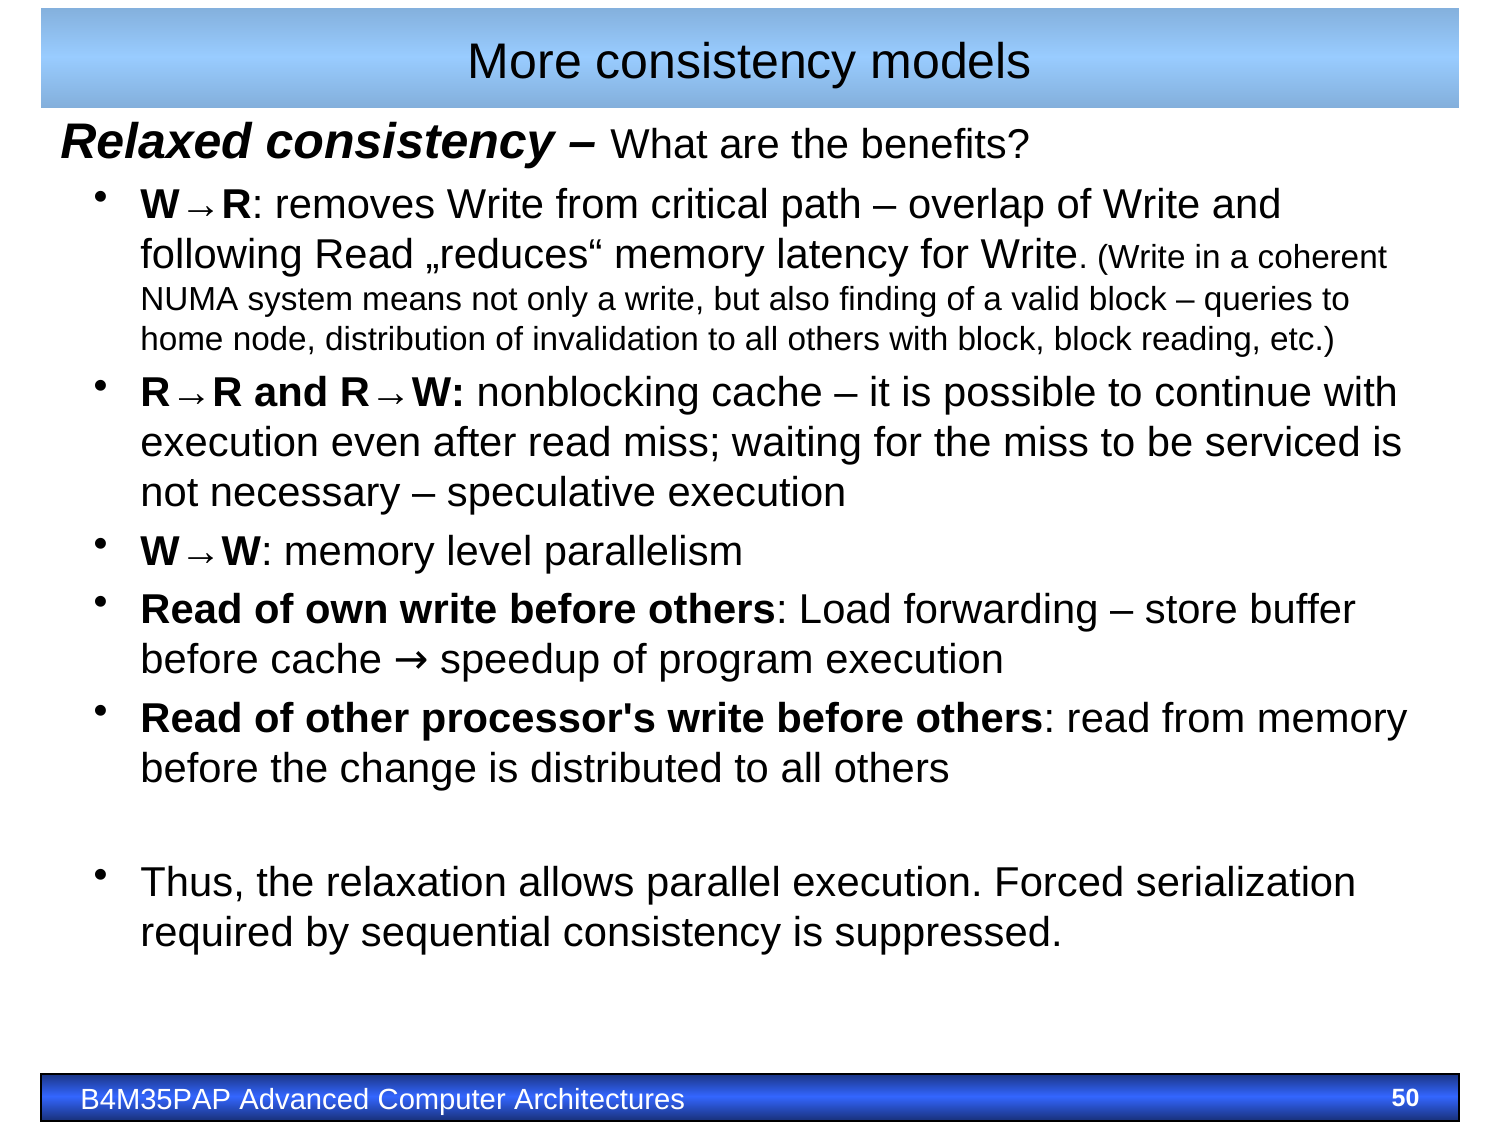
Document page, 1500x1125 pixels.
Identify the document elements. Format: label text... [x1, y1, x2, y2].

list Relaxed consistency – What are the benefits? W→R: removes Write from critical path – overlap of Write and following Read „reduces“ memory latency for Write. (Write in a coherent NUMA system means not only a write, but also finding of a valid block – queries to home node, distribution of invalidation to all others with block, block reading, etc.) R→R and R→W: nonblocking cache – it is possible to continue with execution even after read miss; waiting for the miss to be serviced is not necessary – speculative execution W→W: memory level parallelism Read of own write before others: Load forwarding – store buffer before cache → speedup of program execution Read of other processor's write before others: read from memory before the change is distributed to all others Thus, the relaxation allows parallel execution. Forced serialization required by sequential consistency is suppressed. [3, 101, 1454, 928]
title More consistency models [41, 8, 1459, 108]
